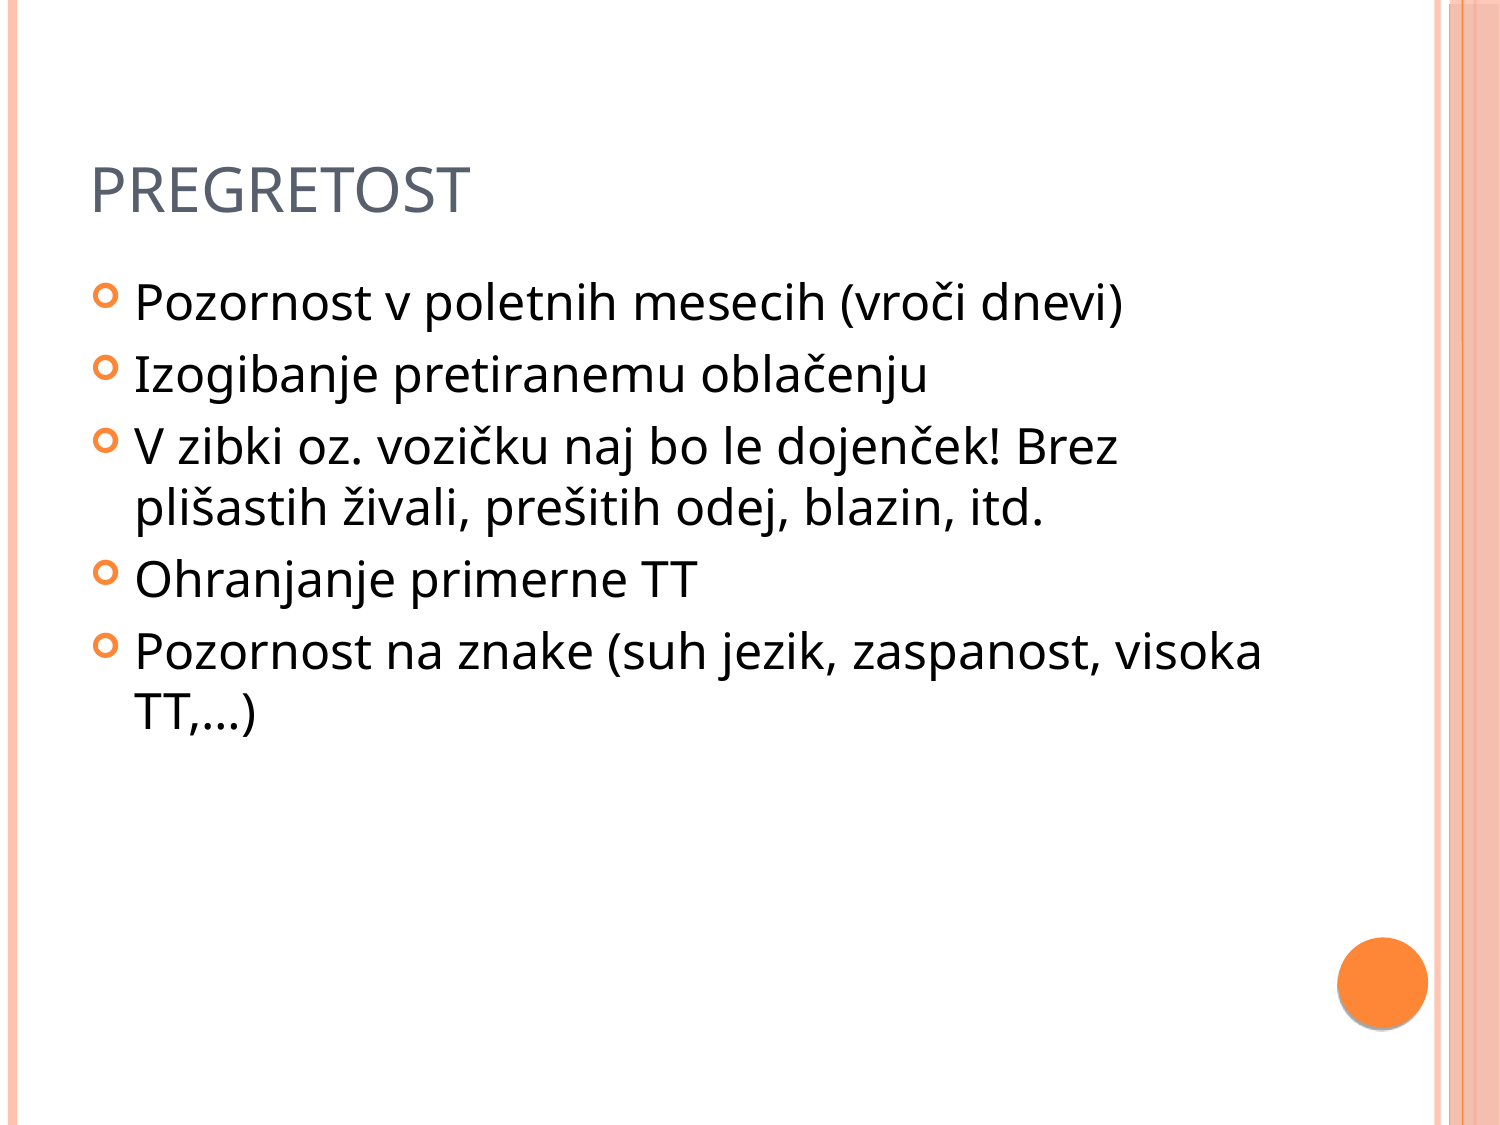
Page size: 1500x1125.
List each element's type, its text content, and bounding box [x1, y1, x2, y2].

title PREGRETOST [75, 45, 1300, 233]
list Pozornost v poletnih mesecih (vroči dnevi) Izogibanje pretiranemu oblačenju V zibki oz. vozičku naj bo le dojenček! Brez plišastih živali, prešitih odej, blazin, itd. Ohranjanje primerne TT Pozornost na znake (suh jezik, zaspanost, visoka TT,…) [75, 262, 1300, 1062]
